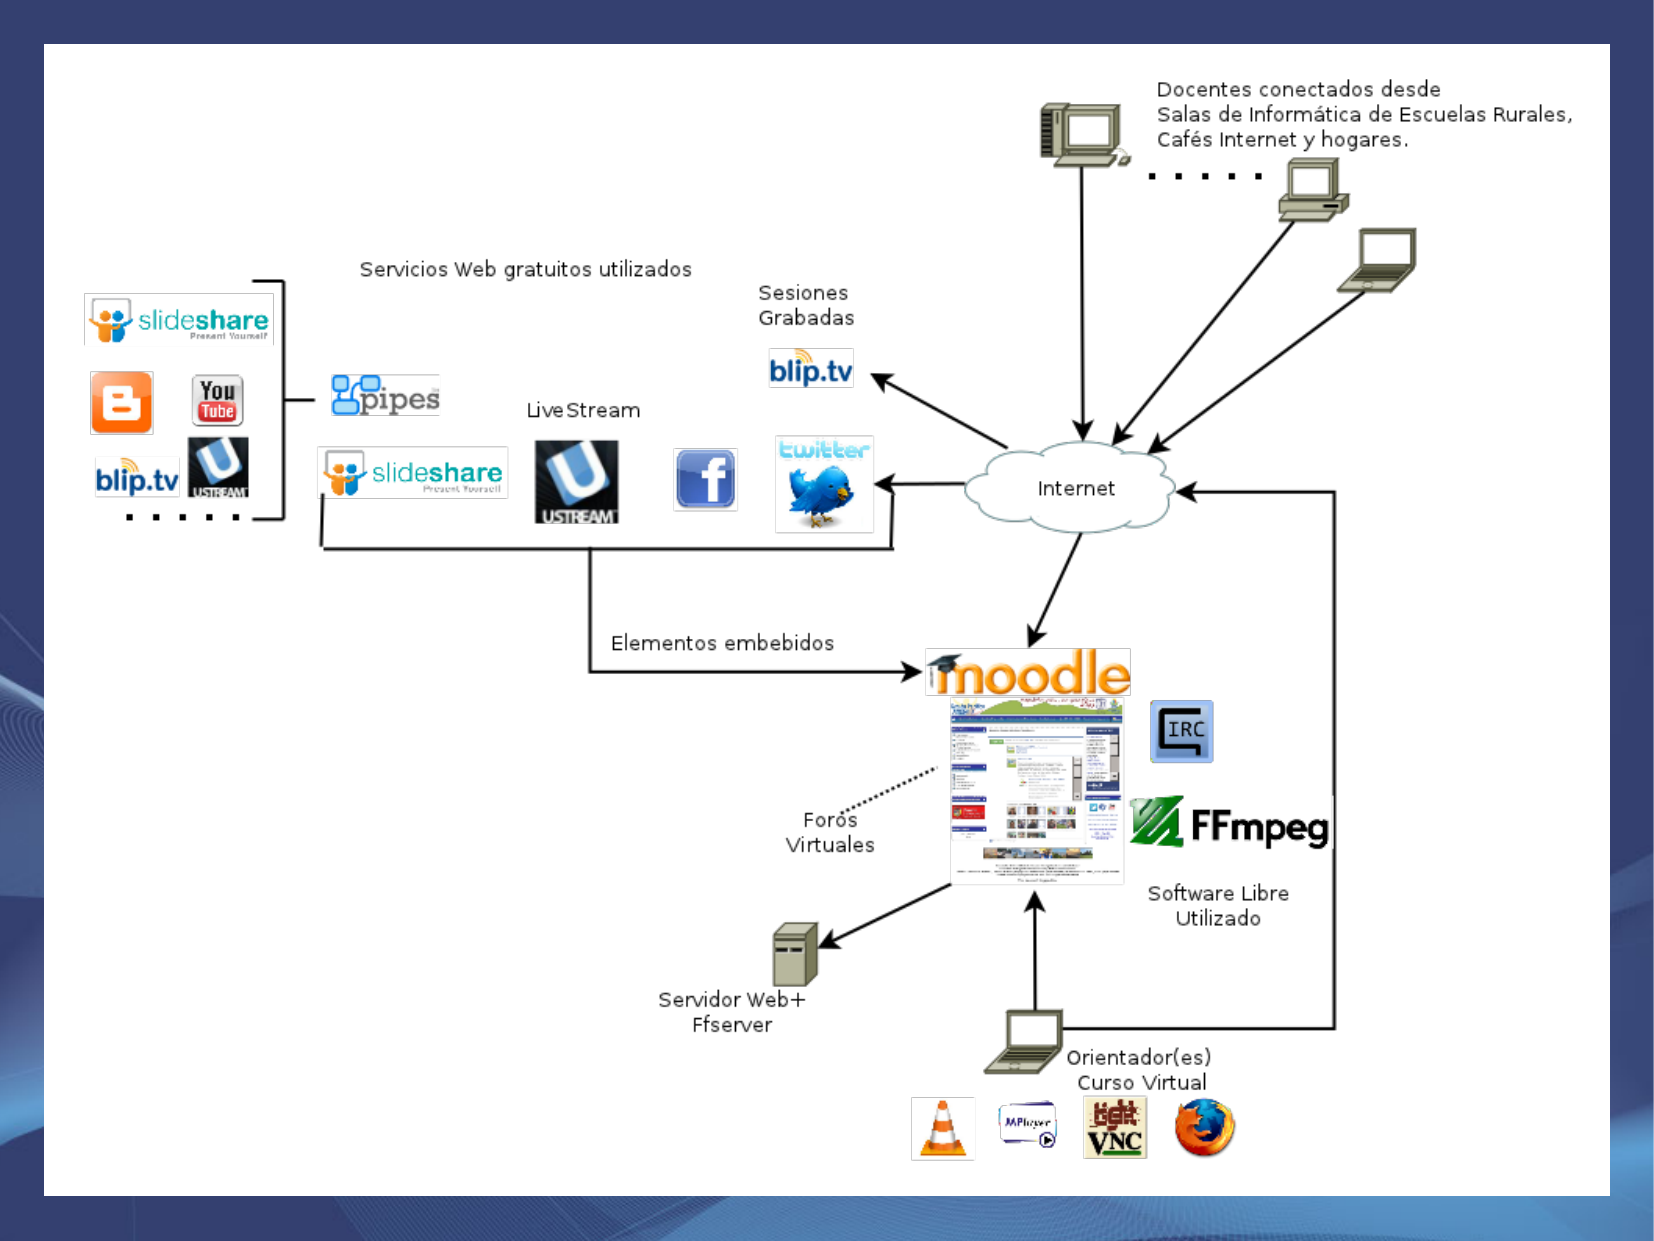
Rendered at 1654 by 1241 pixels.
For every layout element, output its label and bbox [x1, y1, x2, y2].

picture [0, 0, 1654, 1241]
text_box [44, 44, 1610, 1196]
